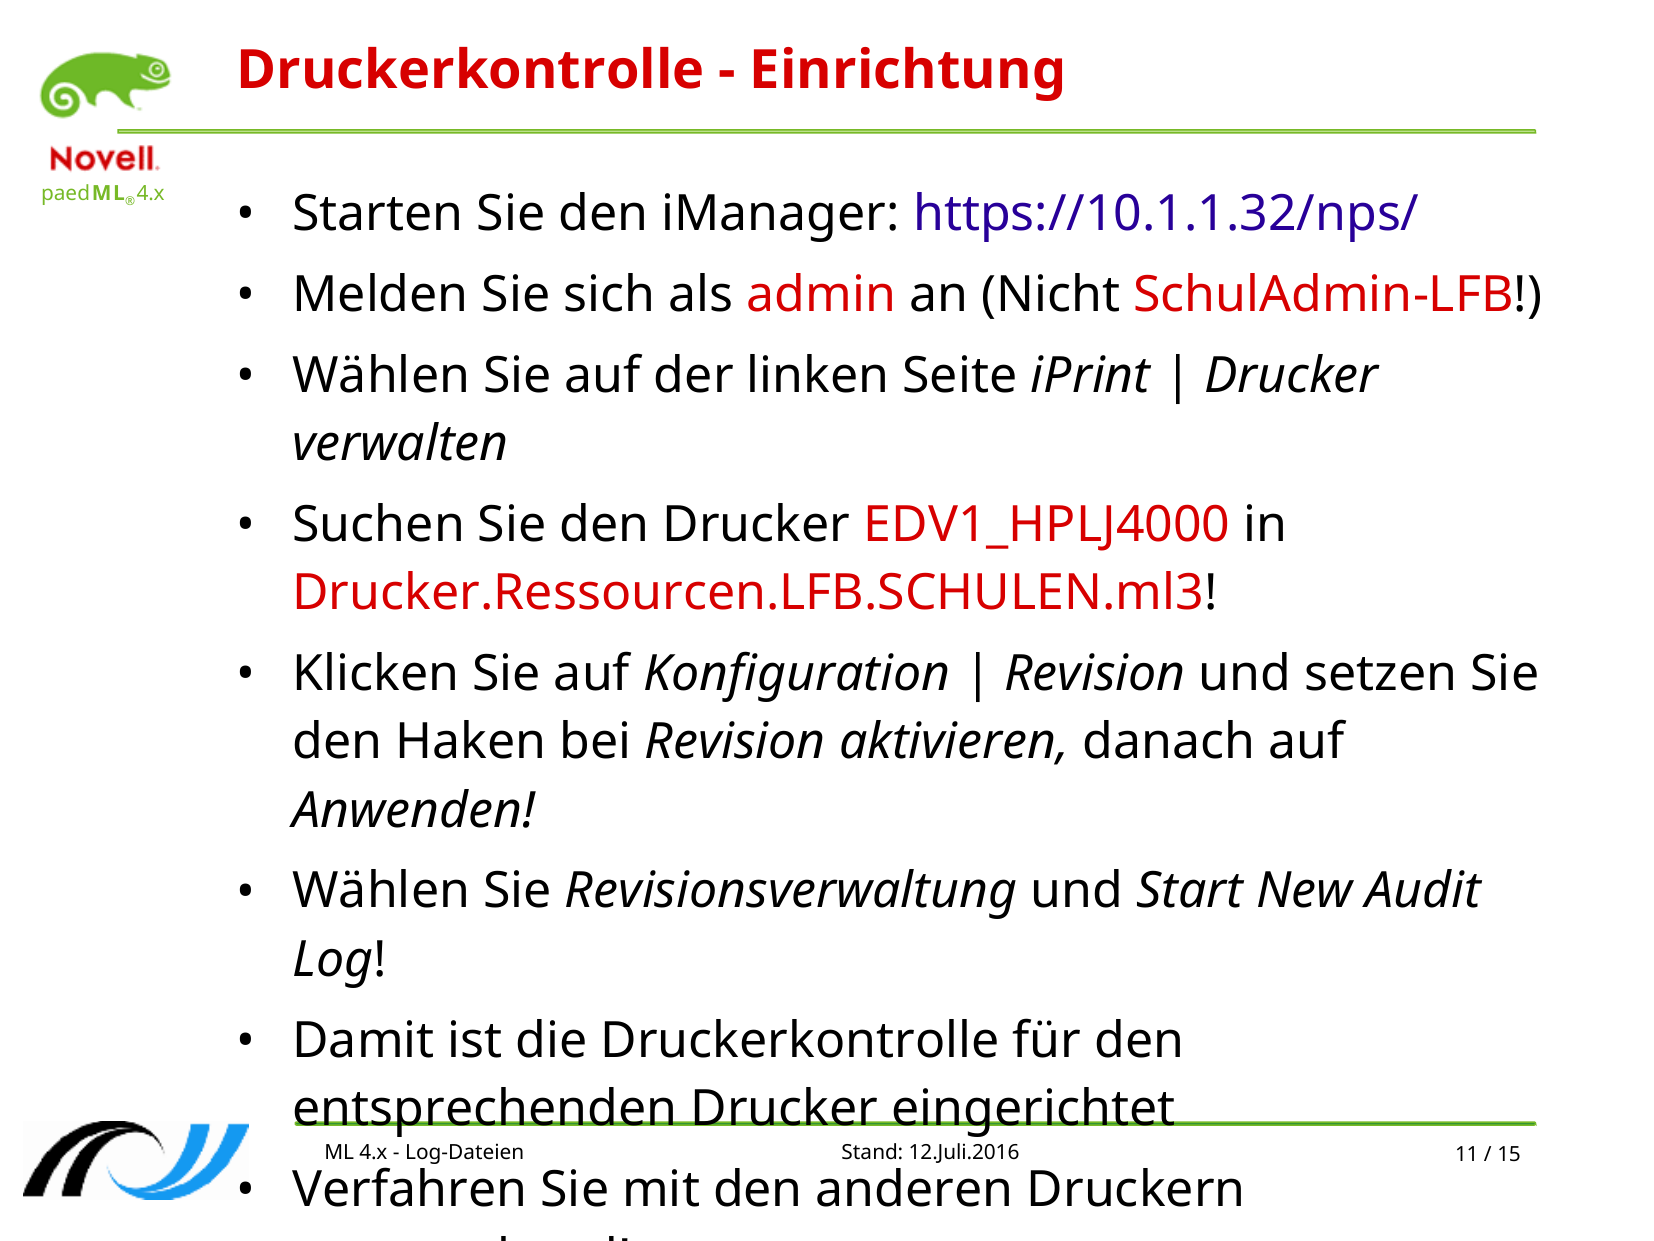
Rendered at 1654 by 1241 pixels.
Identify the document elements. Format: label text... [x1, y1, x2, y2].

picture [26, 35, 184, 193]
list Starten Sie den iManager: https://10.1.1.32/nps/ Melden Sie sich als admin an (Nicht SchulAdmin-LFB!) Wählen Sie auf der linken Seite iPrint | Drucker verwalten Suchen Sie den Drucker EDV1_HPLJ4000 in Drucker.Ressourcen.LFB.SCHULEN.ml3! Klicken Sie auf Konfiguration | Revision und setzen Sie den Haken bei Revision aktivieren, danach auf Anwenden! Wählen Sie Revisionsverwaltung und Start New Audit Log! Damit ist die Druckerkontrolle für den entsprechenden Drucker eingerichtet Verfahren Sie mit den anderen Druckern entsprechend! [236, 177, 1565, 1110]
title Druckerkontrolle - Einrichtung [236, 17, 1536, 119]
picture [23, 1121, 249, 1200]
